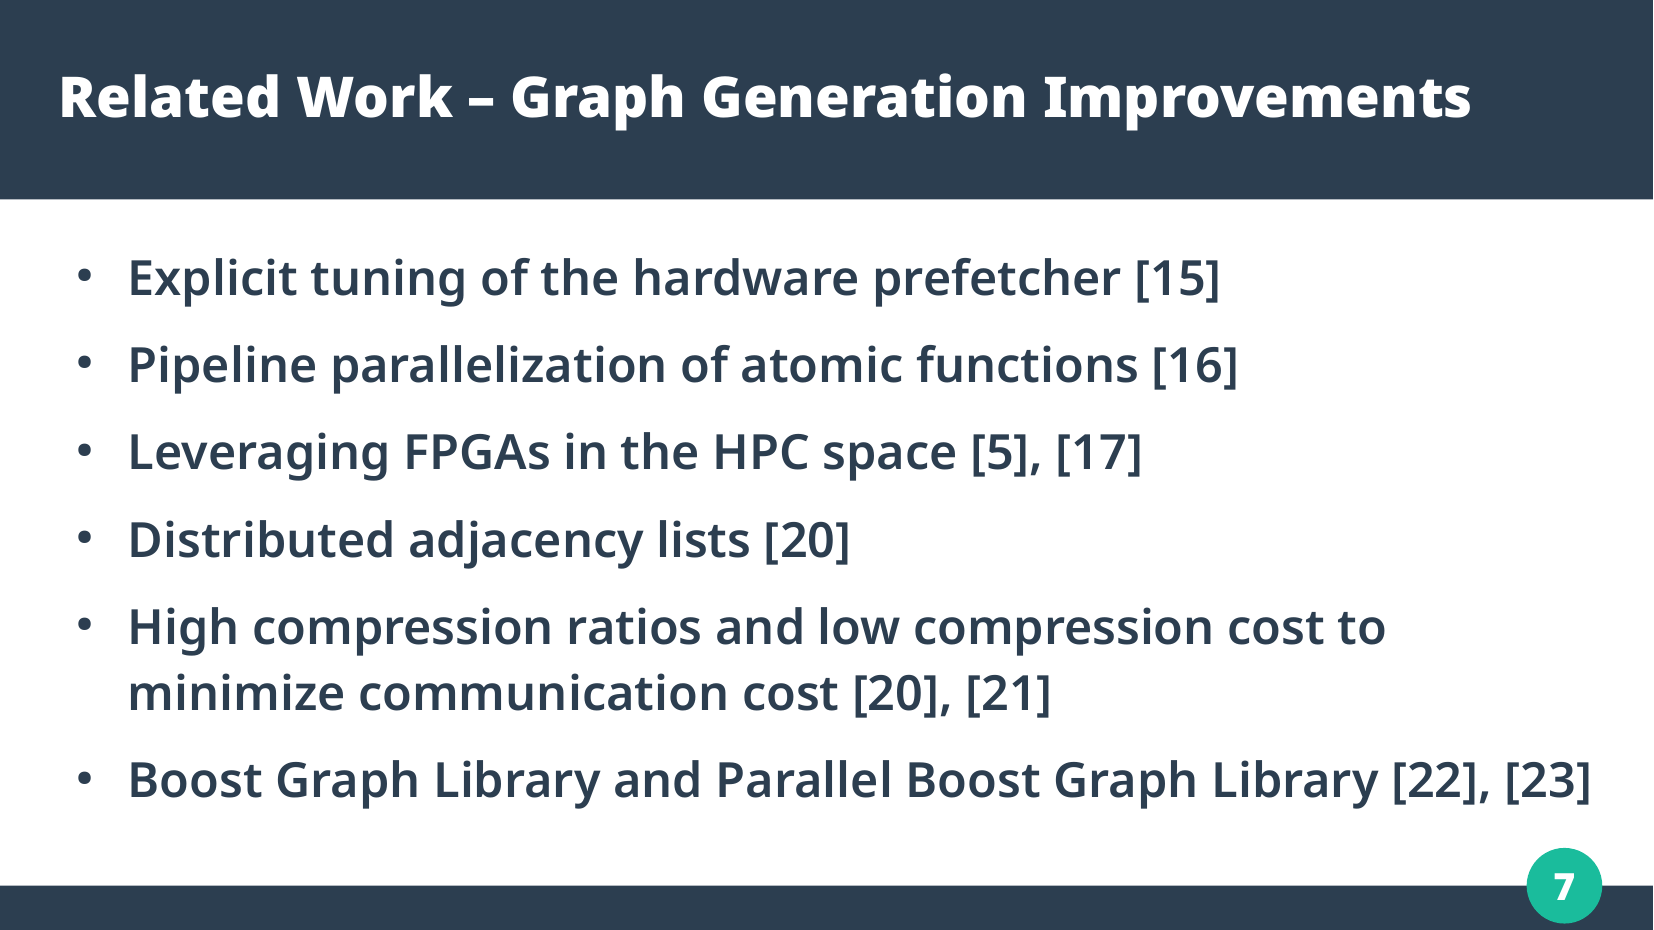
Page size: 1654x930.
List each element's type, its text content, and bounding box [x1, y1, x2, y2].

list Explicit tuning of the hardware prefetcher [15] Pipeline parallelization of atomic functions [16] Leveraging FPGAs in the HPC space [5], [17] Distributed adjacency lists [20] High compression ratios and low compression cost to minimize communication cost [20], [21] Boost Graph Library and Parallel Boost Graph Library [22], [23] [58, 243, 1594, 864]
title Related Work – Graph Generation Improvements [58, 36, 1594, 156]
